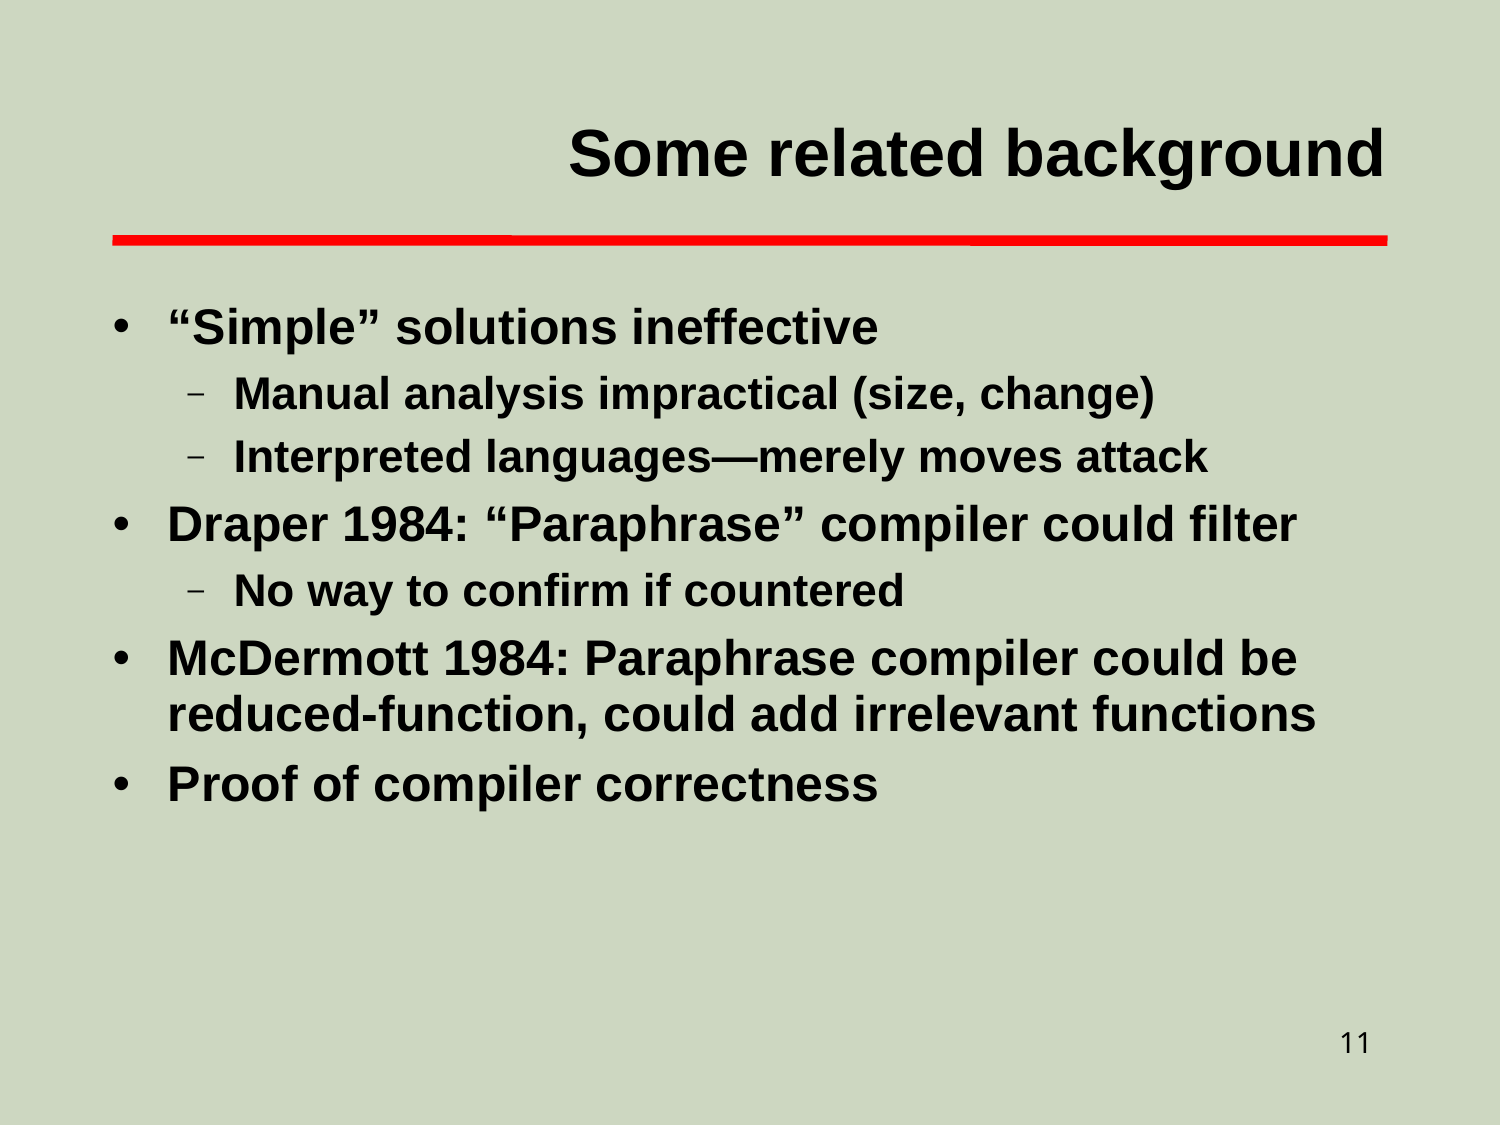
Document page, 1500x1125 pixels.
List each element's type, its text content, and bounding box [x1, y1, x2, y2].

title Some related background [124, 93, 1387, 216]
list “Simple” solutions ineffective Manual analysis impractical (size, change) Interpreted languages—merely moves attack Draper 1984: “Paraphrase” compiler could filter No way to confirm if countered McDermott 1984: Paraphrase compiler could be reduced-function, could add irrelevant functions Proof of compiler correctness [112, 299, 1387, 1099]
